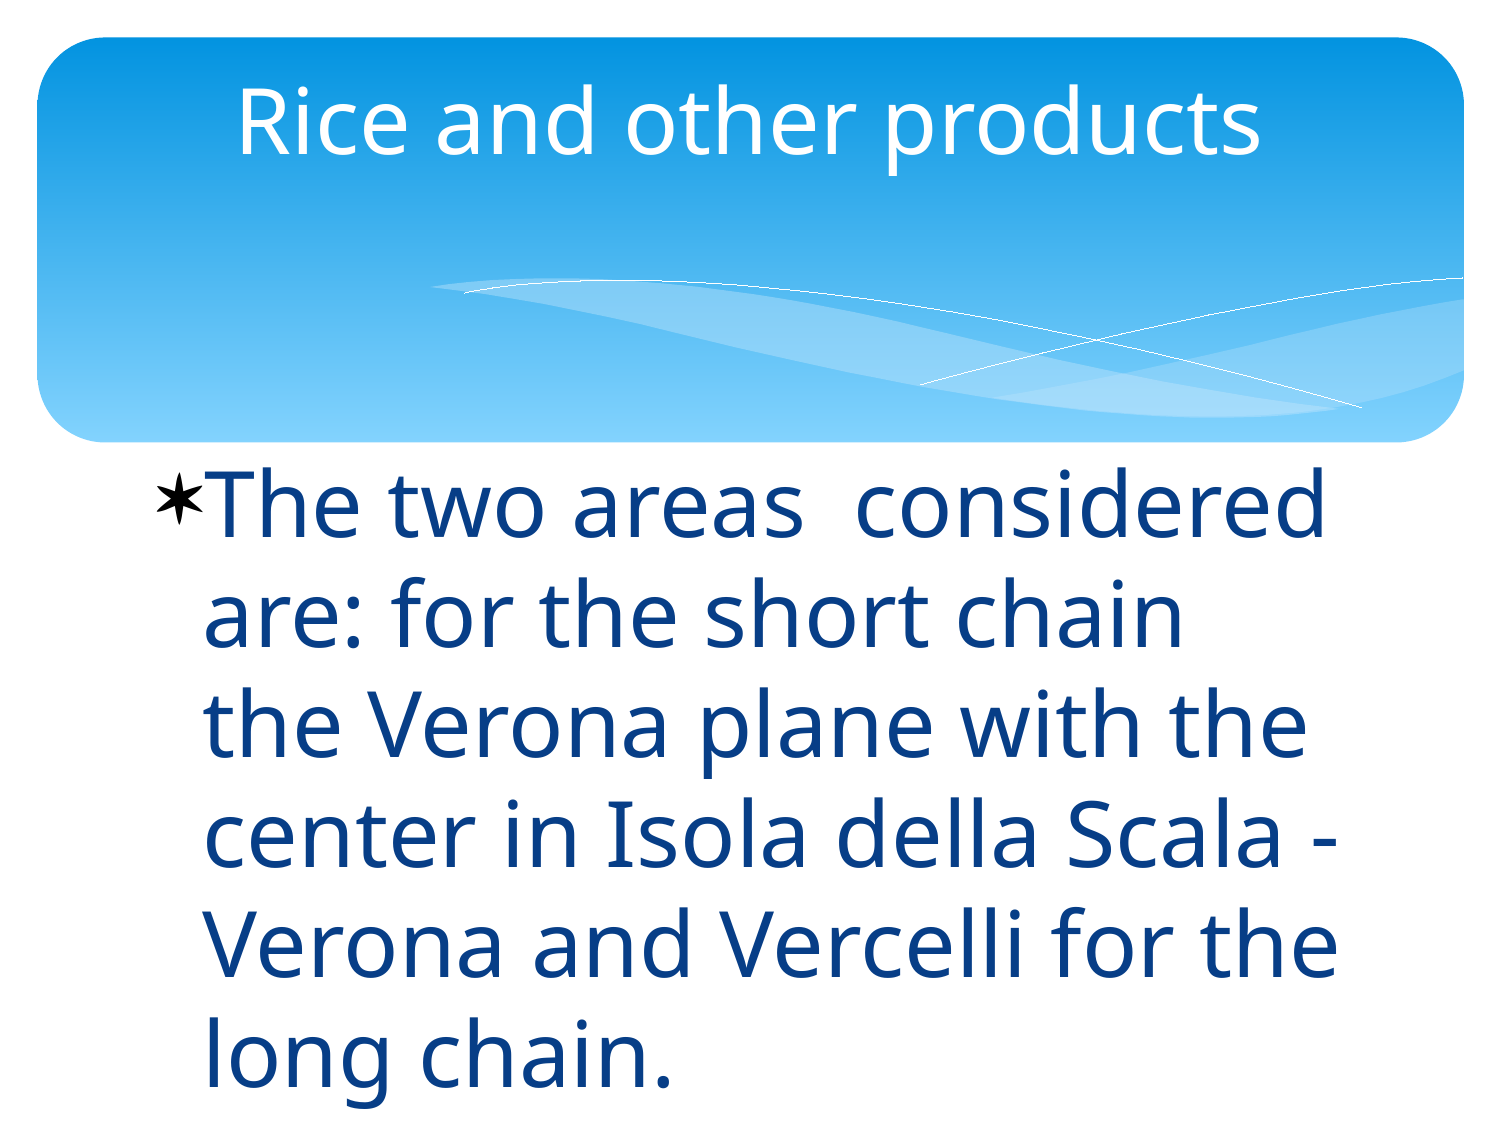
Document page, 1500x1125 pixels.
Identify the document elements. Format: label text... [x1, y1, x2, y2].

list The two areas considered are: for the short chain the Verona plane with the center in Isola della Scala - Verona and Vercelli for the long chain. The model was developed on rice production but it has been made experiences also on other food products. [143, 438, 1359, 1005]
title Rice and other products [75, 55, 1425, 261]
